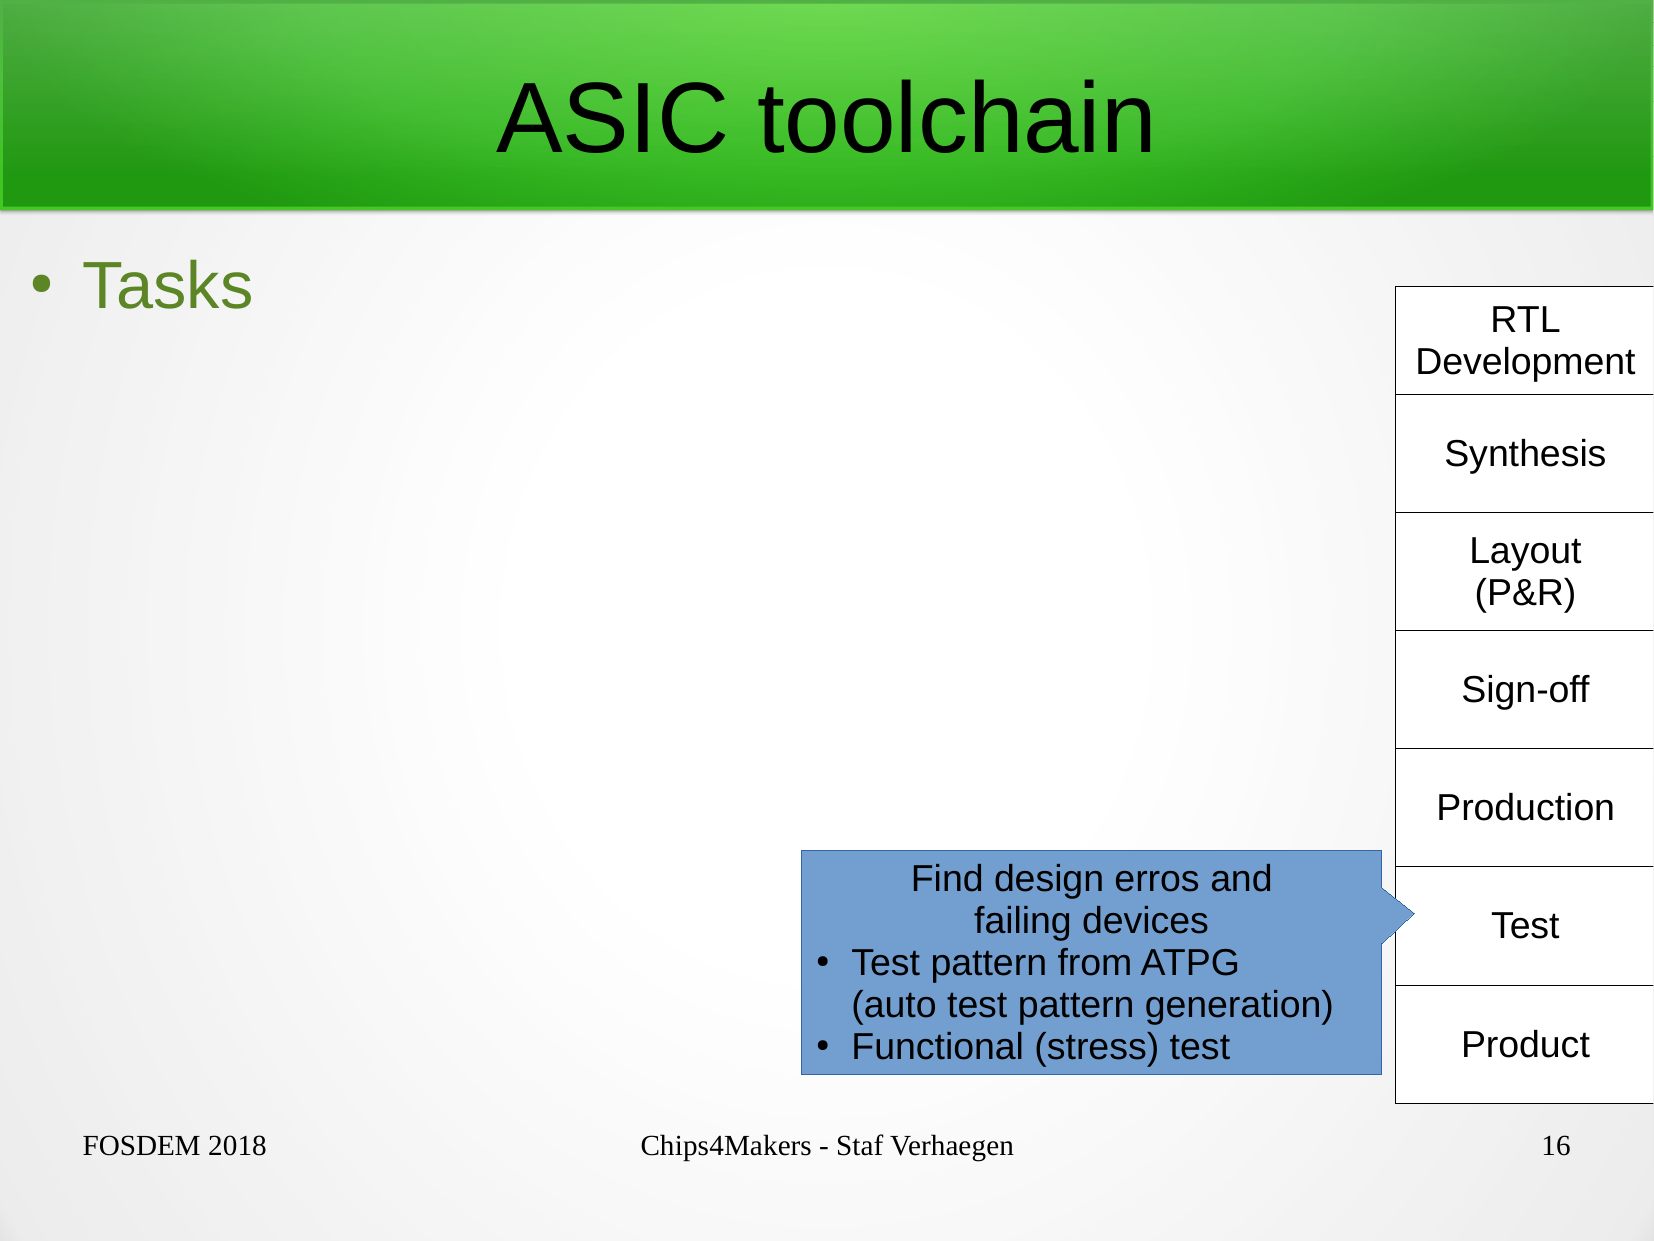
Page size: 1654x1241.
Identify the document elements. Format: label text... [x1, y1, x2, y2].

table_cell Layout (P&R) [1396, 513, 1654, 630]
table_cell Synthesis [1396, 395, 1654, 512]
table_cell Product [1396, 986, 1654, 1103]
table_cell Sign-off [1396, 631, 1654, 748]
title ASIC toolchain [82, 47, 1571, 189]
text_box Find design erros and failing devices Test pattern from ATPG (auto test pattern generation) Functional (stress) test [801, 850, 1415, 1075]
table_cell Test [1396, 867, 1654, 985]
table_cell Production [1396, 749, 1654, 866]
table_header RTL Development [1396, 287, 1654, 394]
list Tasks [11, 248, 1300, 1087]
